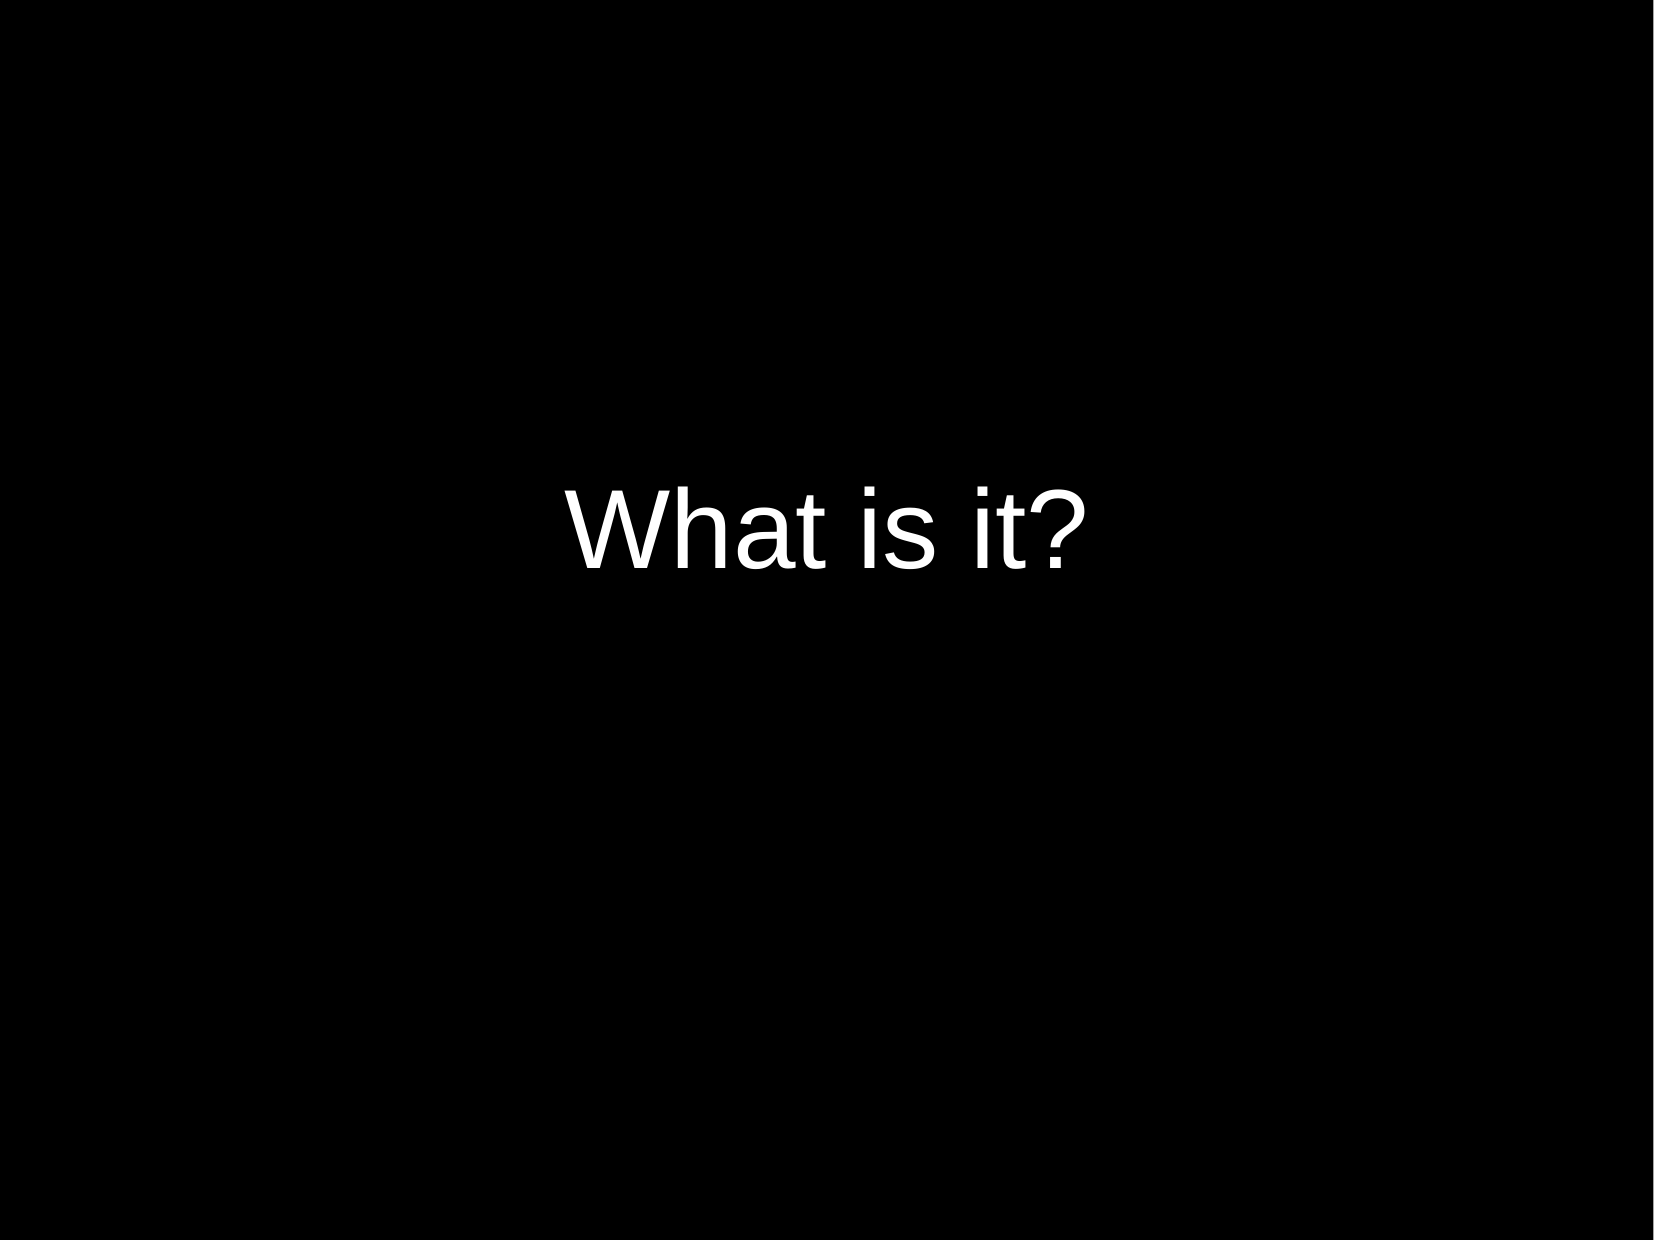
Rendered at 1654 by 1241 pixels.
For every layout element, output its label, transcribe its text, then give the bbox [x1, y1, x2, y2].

subtitle What is it? [82, 49, 1571, 1010]
